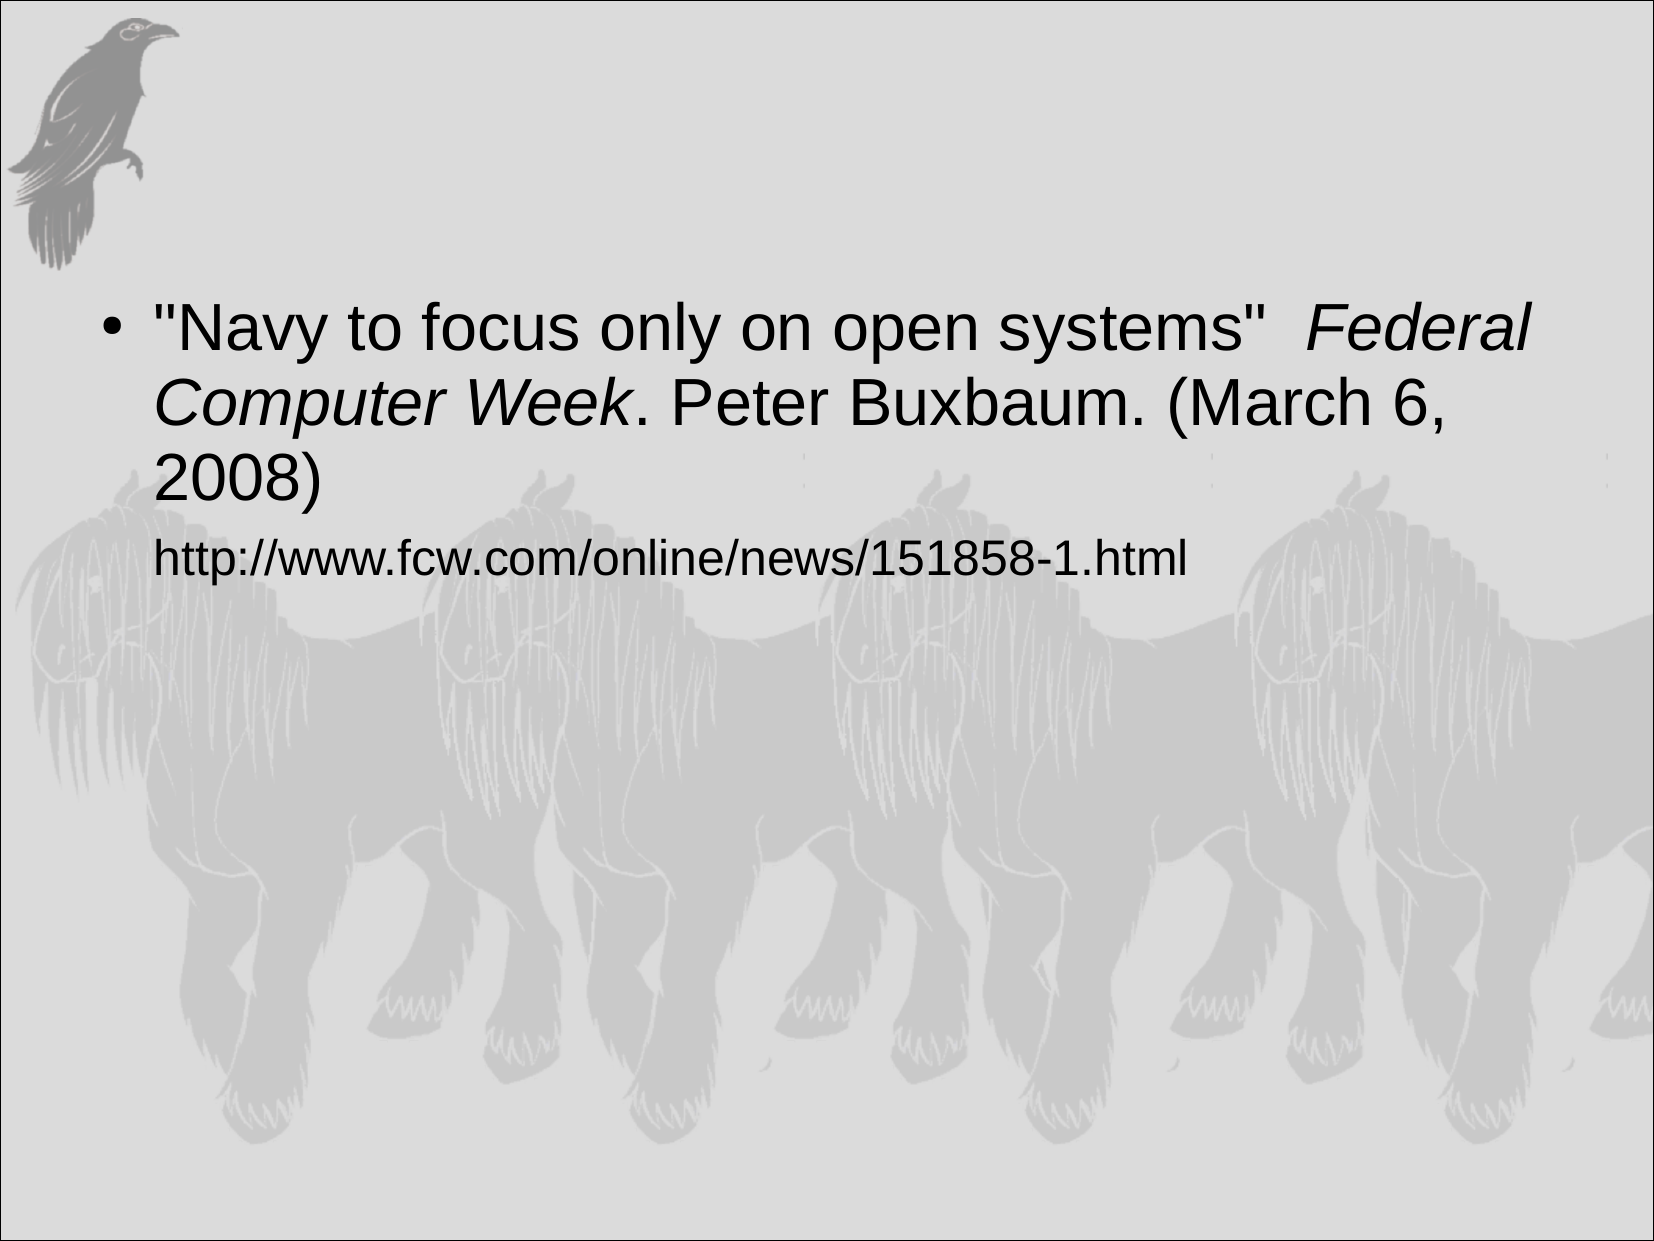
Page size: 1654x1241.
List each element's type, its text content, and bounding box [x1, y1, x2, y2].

list "Navy to focus only on open systems" Federal Computer Week. Peter Buxbaum. (March 6, 2008) http://www.fcw.com/online/news/151858-1.html [82, 290, 1571, 1109]
